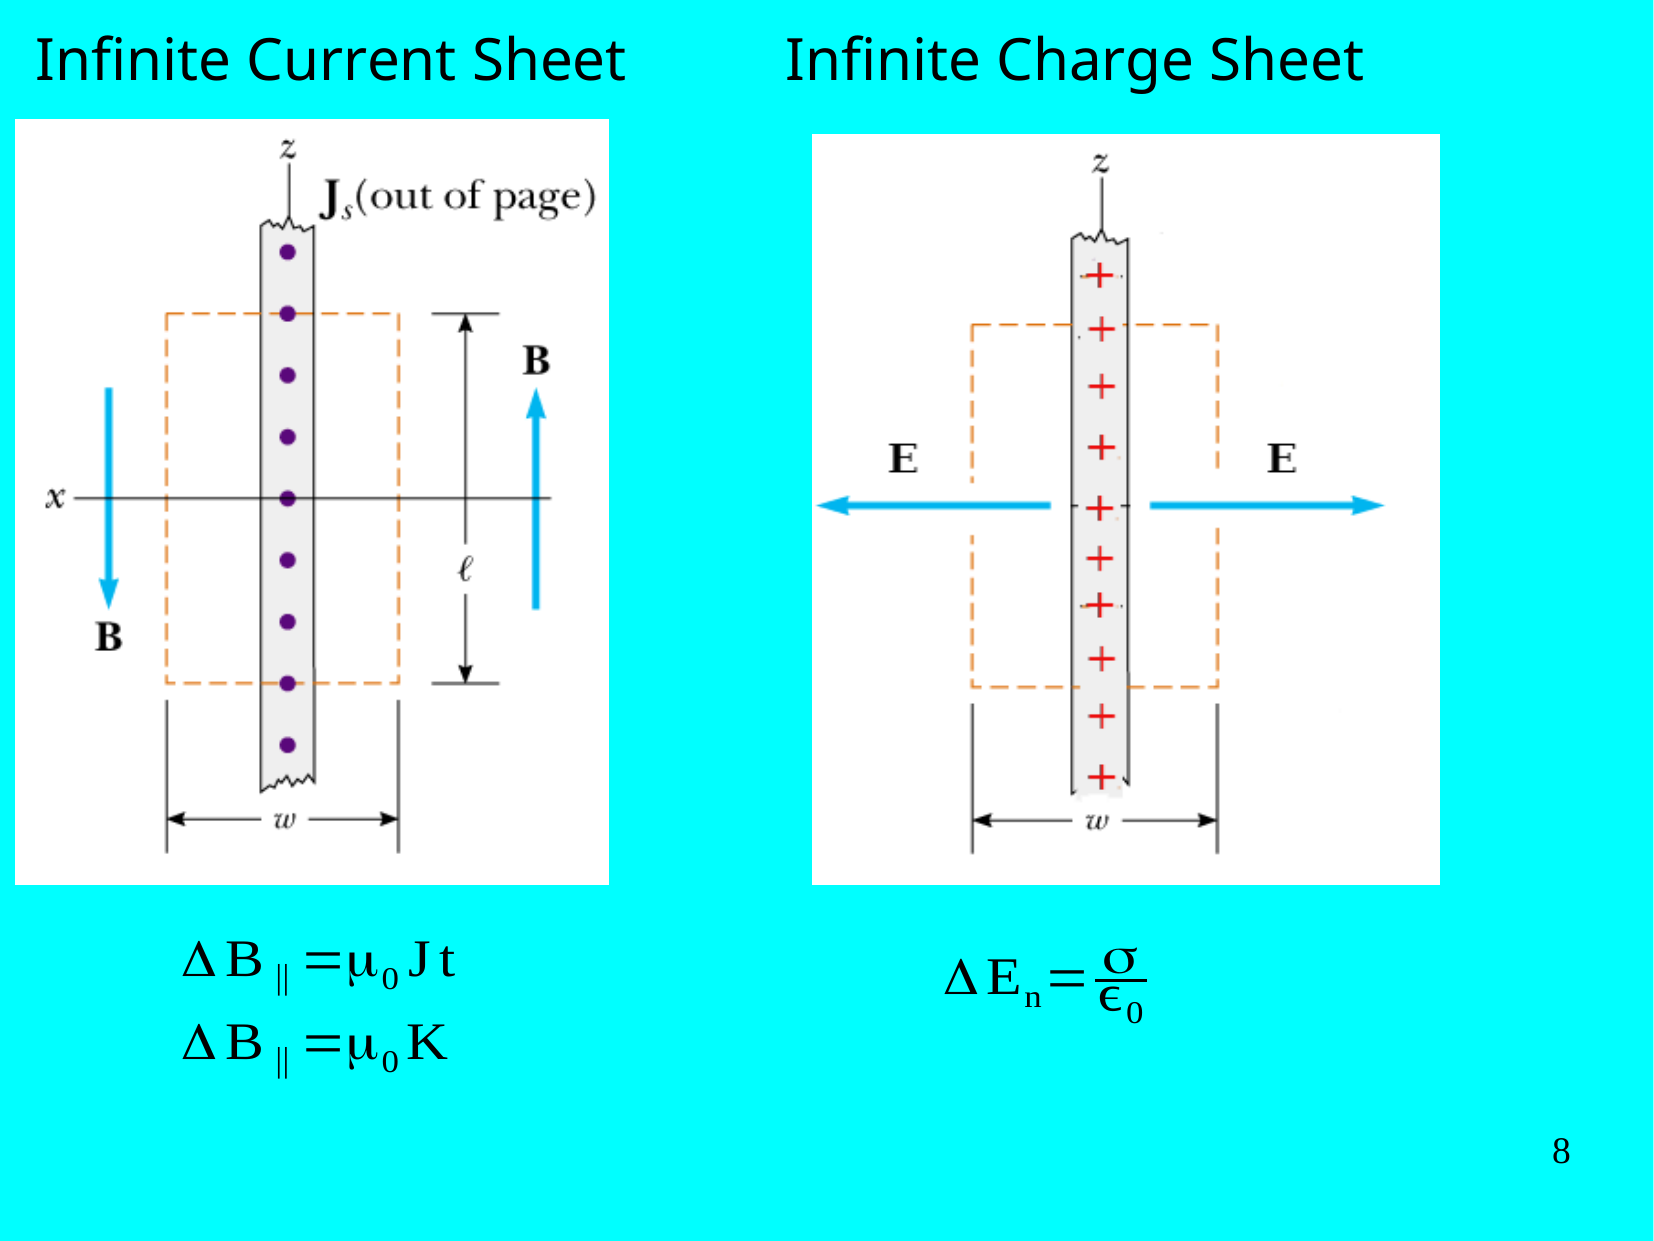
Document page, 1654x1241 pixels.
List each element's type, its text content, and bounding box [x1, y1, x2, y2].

chart [173, 1012, 458, 1081]
text_box Infinite Current Sheet Infinite Charge Sheet [20, 11, 1606, 1241]
picture [812, 134, 1440, 886]
chart [935, 945, 1156, 1031]
chart [173, 930, 466, 998]
picture [0, 0, 1654, 1241]
